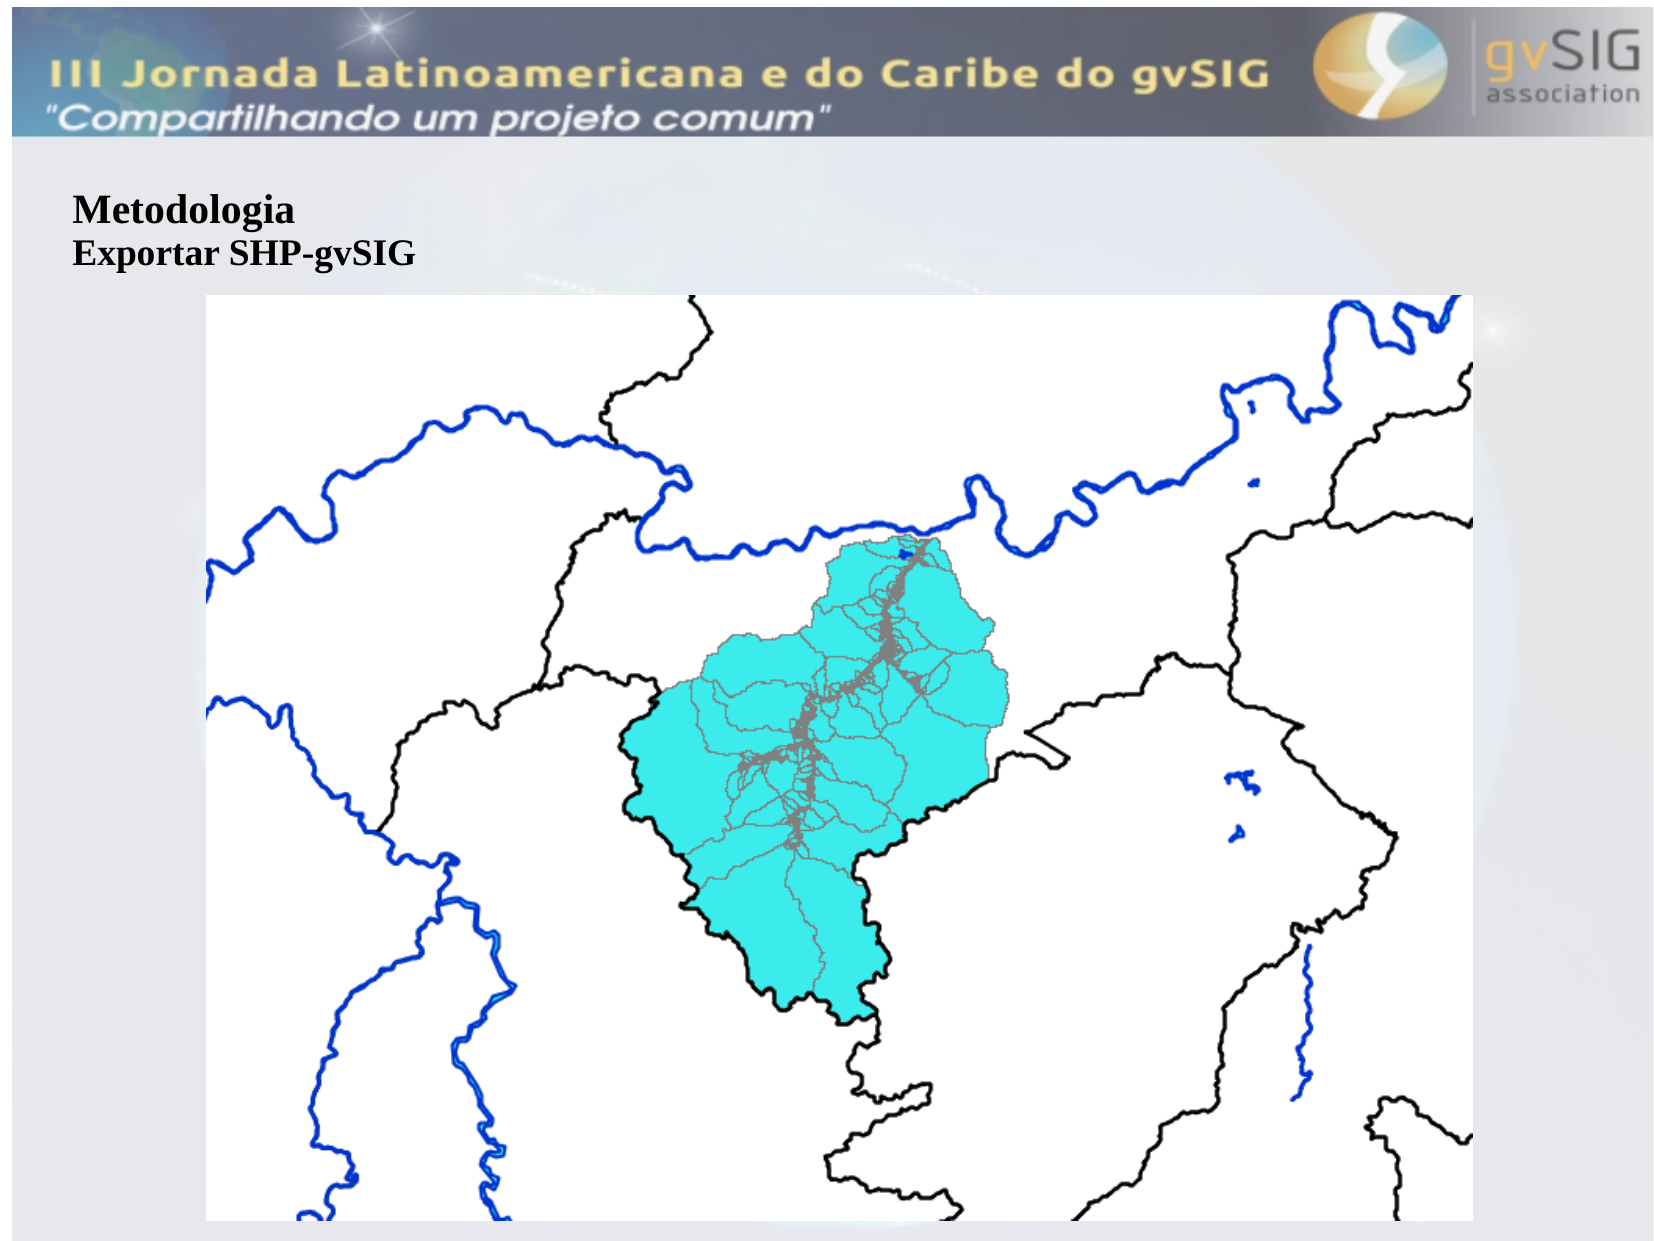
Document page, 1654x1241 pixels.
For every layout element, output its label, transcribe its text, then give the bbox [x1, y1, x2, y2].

picture [12, 7, 1654, 1241]
table_header Metodologia Exportar SHP-gvSIG [57, 178, 472, 284]
